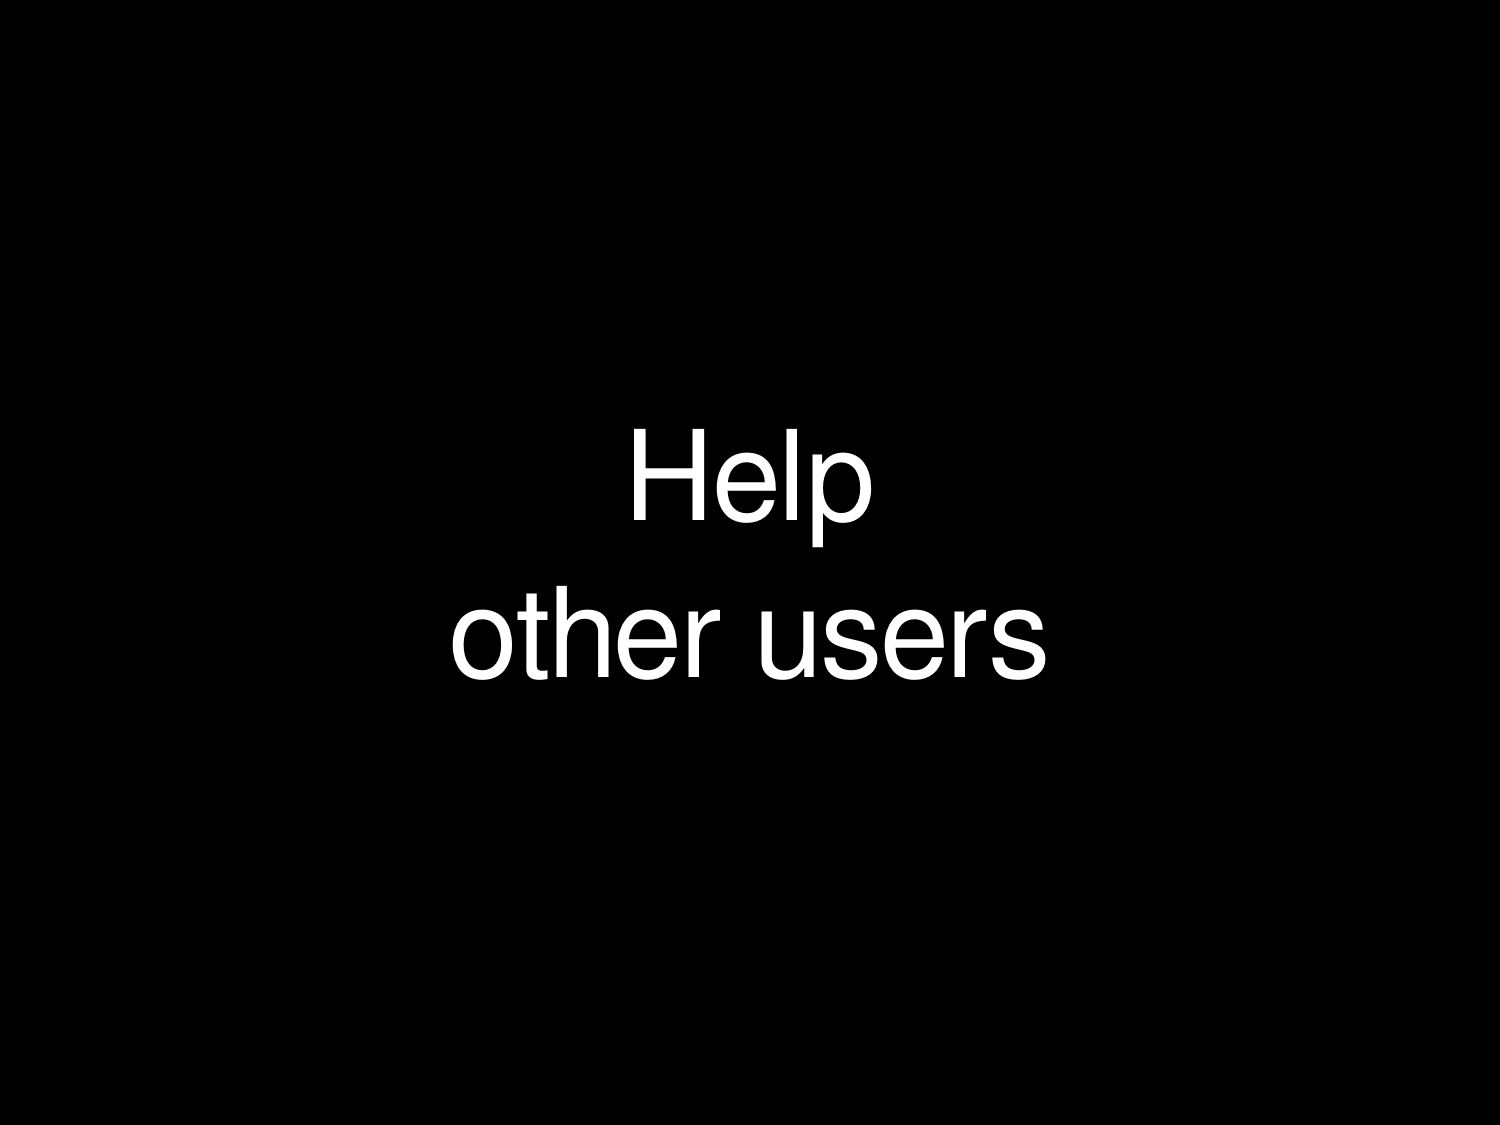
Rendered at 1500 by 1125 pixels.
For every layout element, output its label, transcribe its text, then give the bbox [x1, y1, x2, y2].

text_box Help other users [207, 264, 1293, 861]
